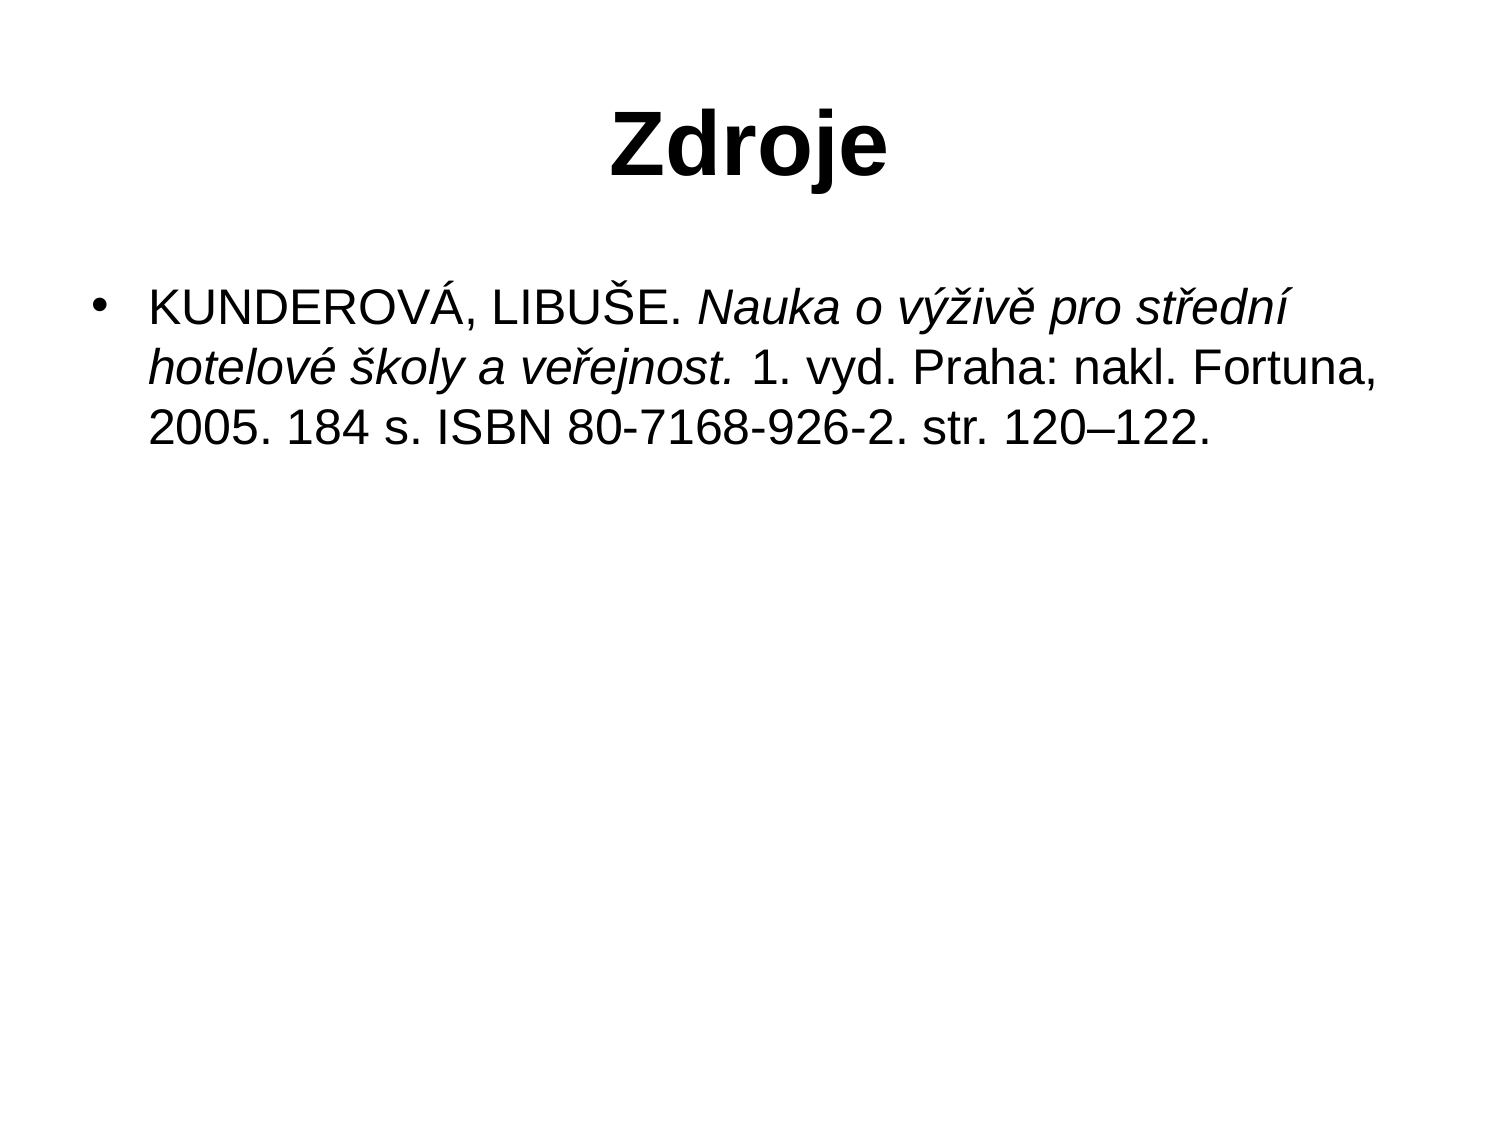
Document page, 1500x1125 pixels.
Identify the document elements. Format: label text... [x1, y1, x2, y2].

title Zdroje [75, 45, 1426, 233]
list KUNDEROVÁ, LIBUŠE. Nauka o výživě pro střední hotelové školy a veřejnost. 1. vyd. Praha: nakl. Fortuna, 2005. 184 s. ISBN 80-7168-926-2. str. 120–122. [76, 267, 1427, 1010]
